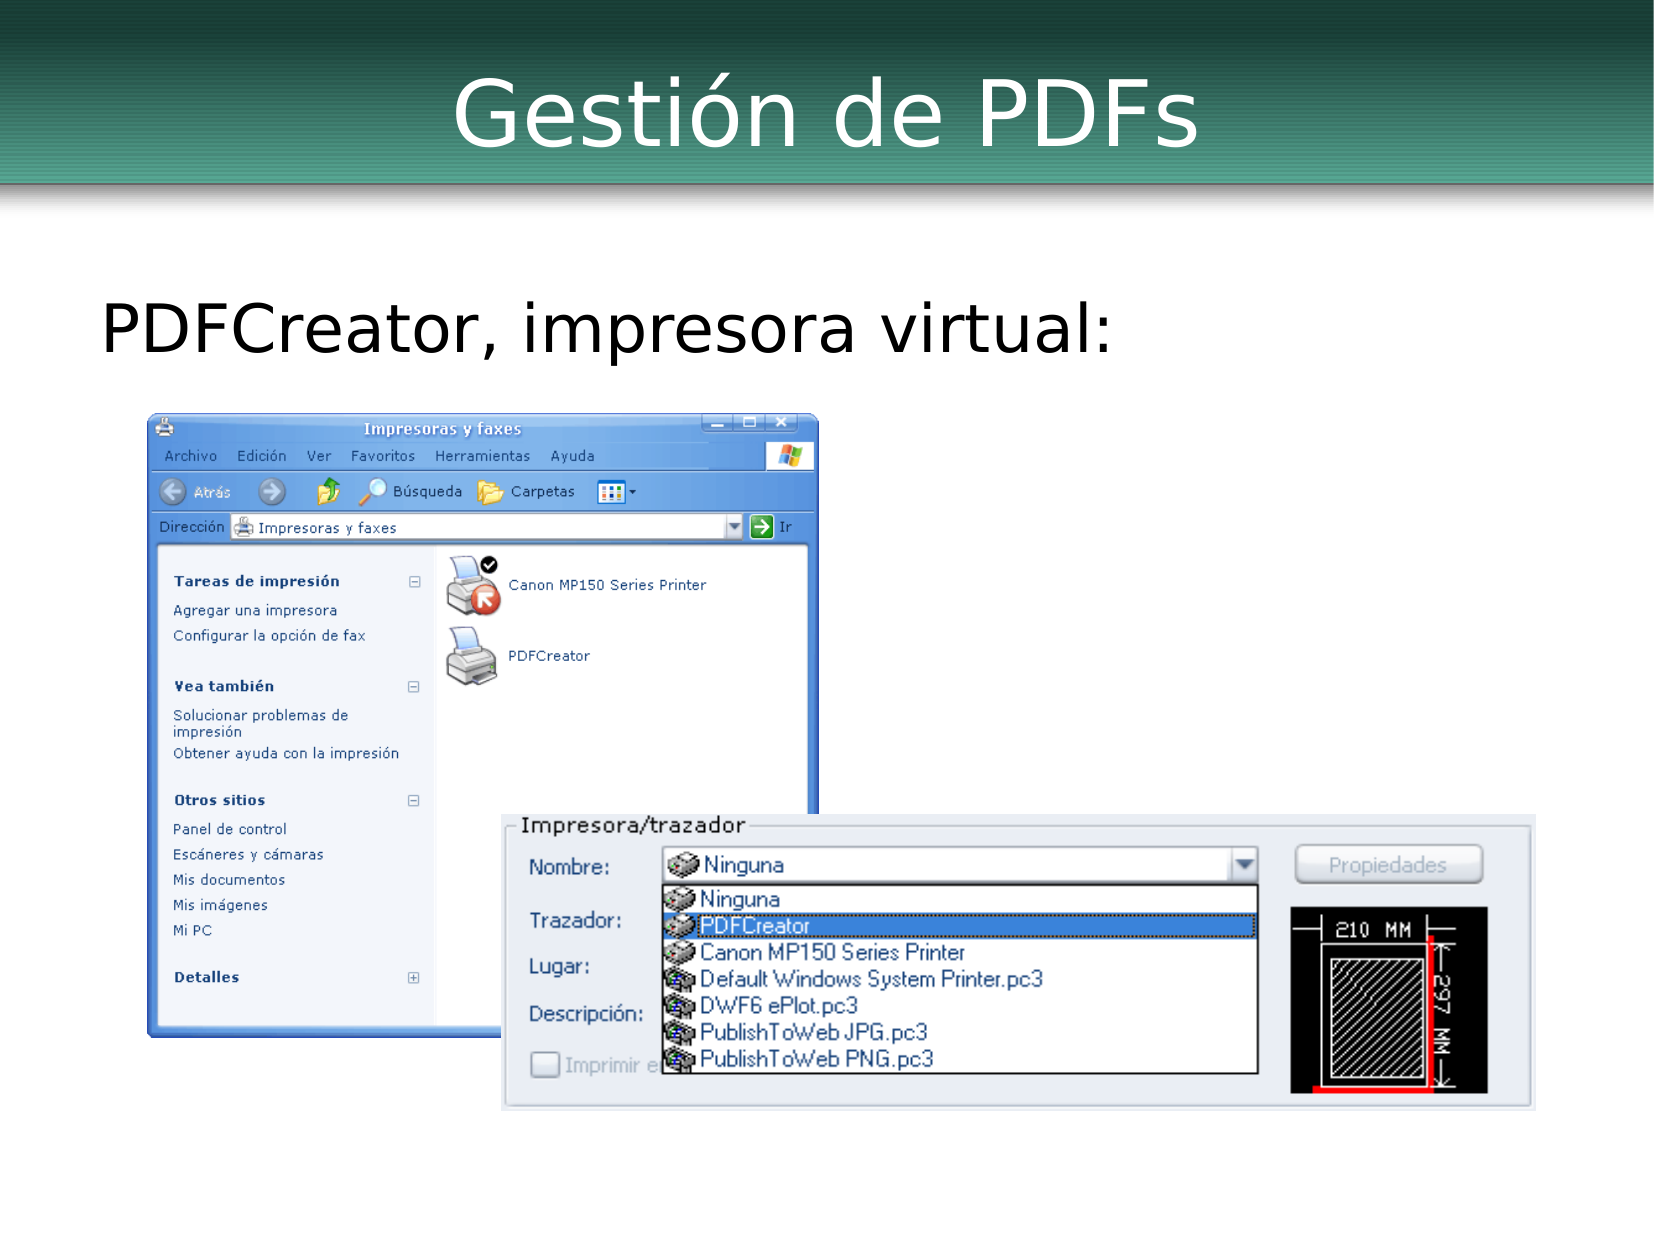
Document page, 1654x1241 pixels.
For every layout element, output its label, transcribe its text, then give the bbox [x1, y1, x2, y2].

picture [147, 413, 1536, 1111]
picture [0, 0, 1654, 225]
list PDFCreator, impresora virtual: [82, 290, 1571, 1094]
title Gestión de PDFs [82, 11, 1571, 219]
